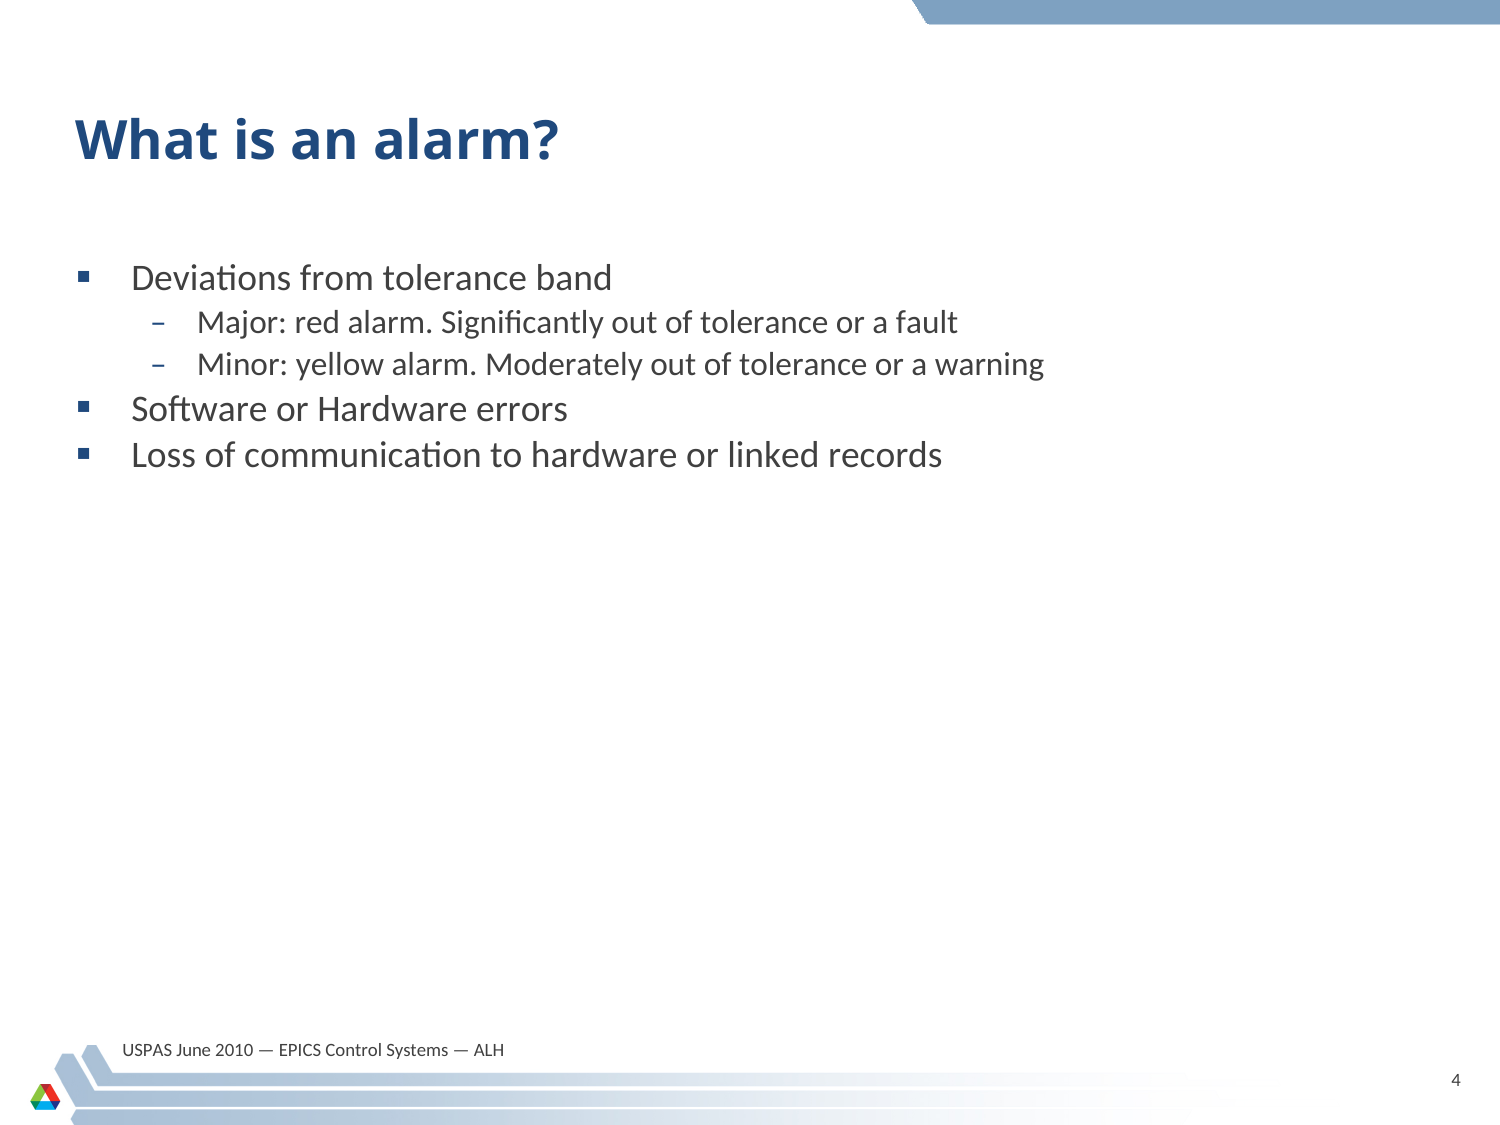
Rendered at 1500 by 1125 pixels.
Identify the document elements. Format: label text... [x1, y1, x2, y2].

title What is an alarm? [75, 45, 1426, 233]
list Deviations from tolerance band Major: red alarm. Significantly out of tolerance or a fault Minor: yellow alarm. Moderately out of tolerance or a warning Software or Hardware errors Loss of communication to hardware or linked records [75, 262, 1426, 1006]
picture [0, 0, 1500, 26]
picture [0, 1037, 1500, 1125]
